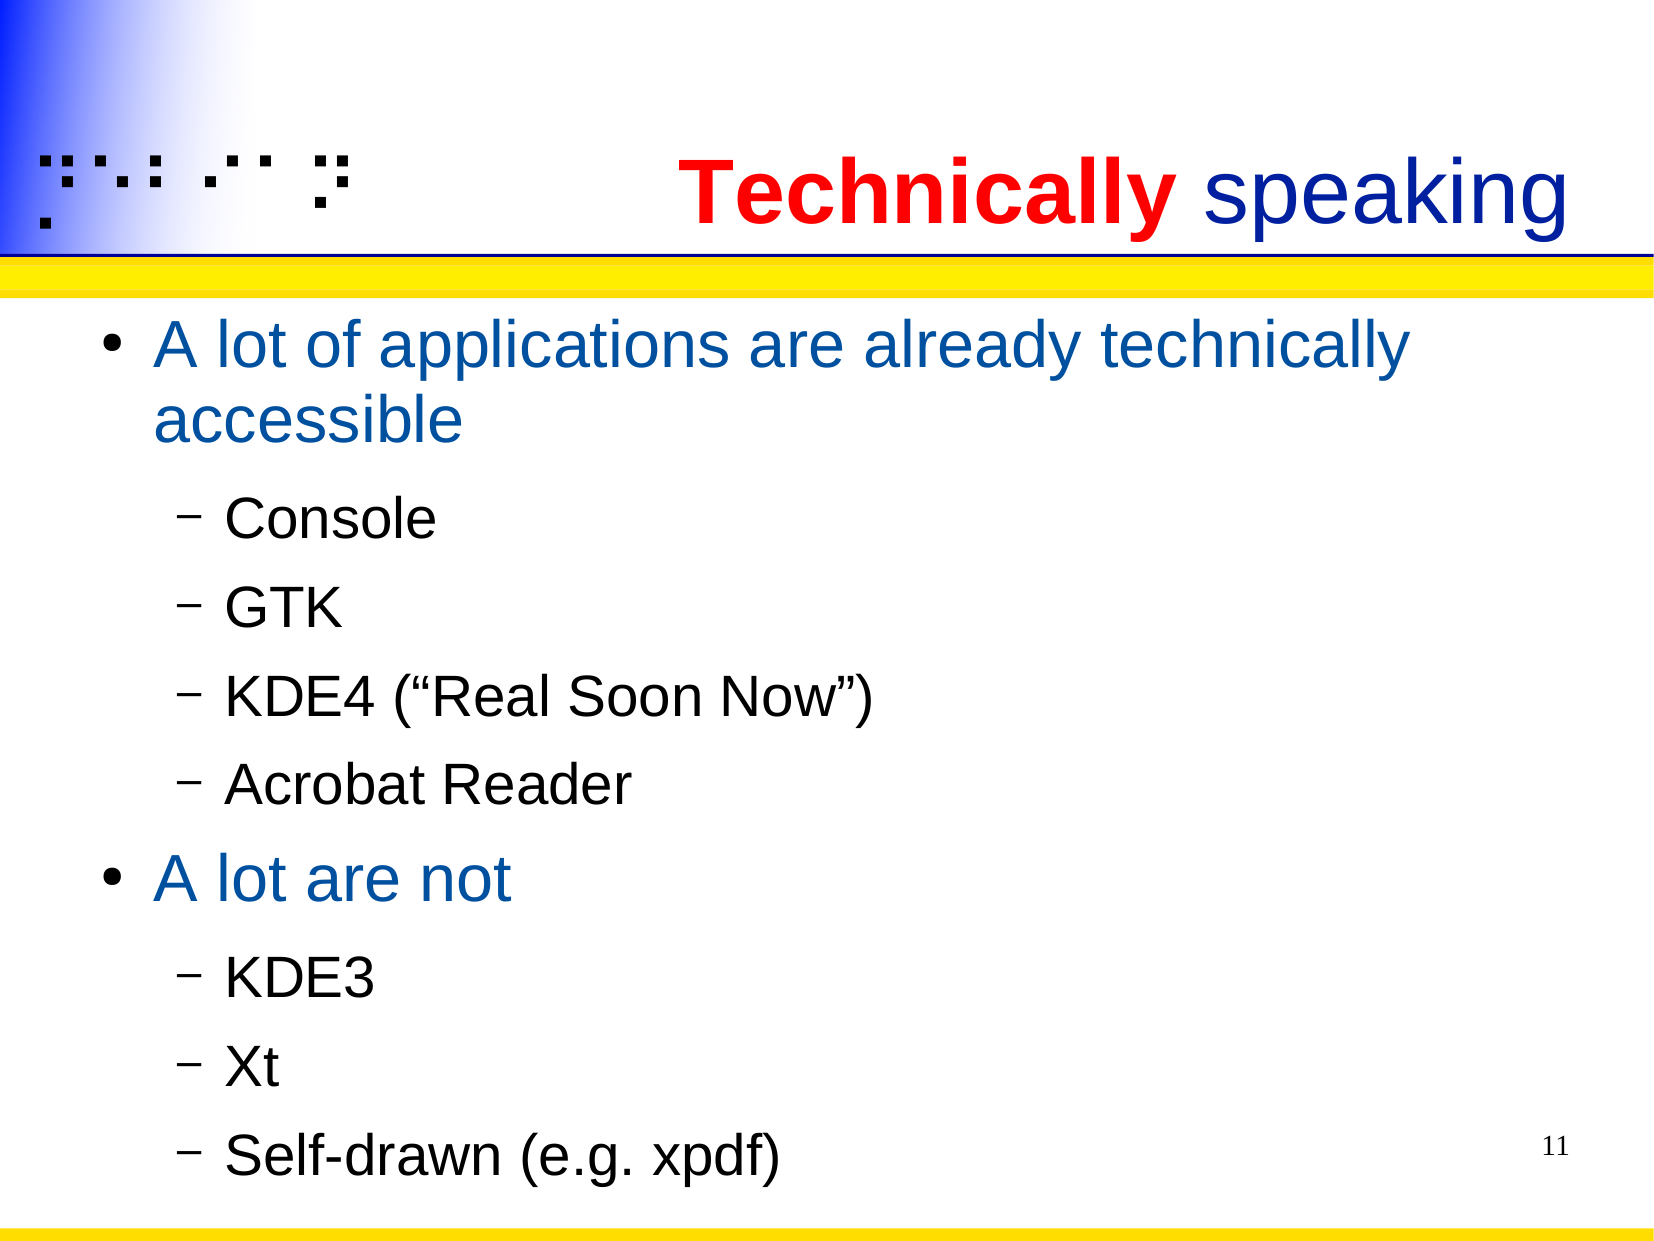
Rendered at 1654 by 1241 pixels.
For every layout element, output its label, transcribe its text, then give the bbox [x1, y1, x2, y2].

title Technically speaking [372, 126, 1571, 257]
list A lot of applications are already technically accessible Console GTK KDE4 (“Real Soon Now”) Acrobat Reader A lot are not KDE3 Xt Self-drawn (e.g. xpdf) [82, 307, 1571, 1188]
